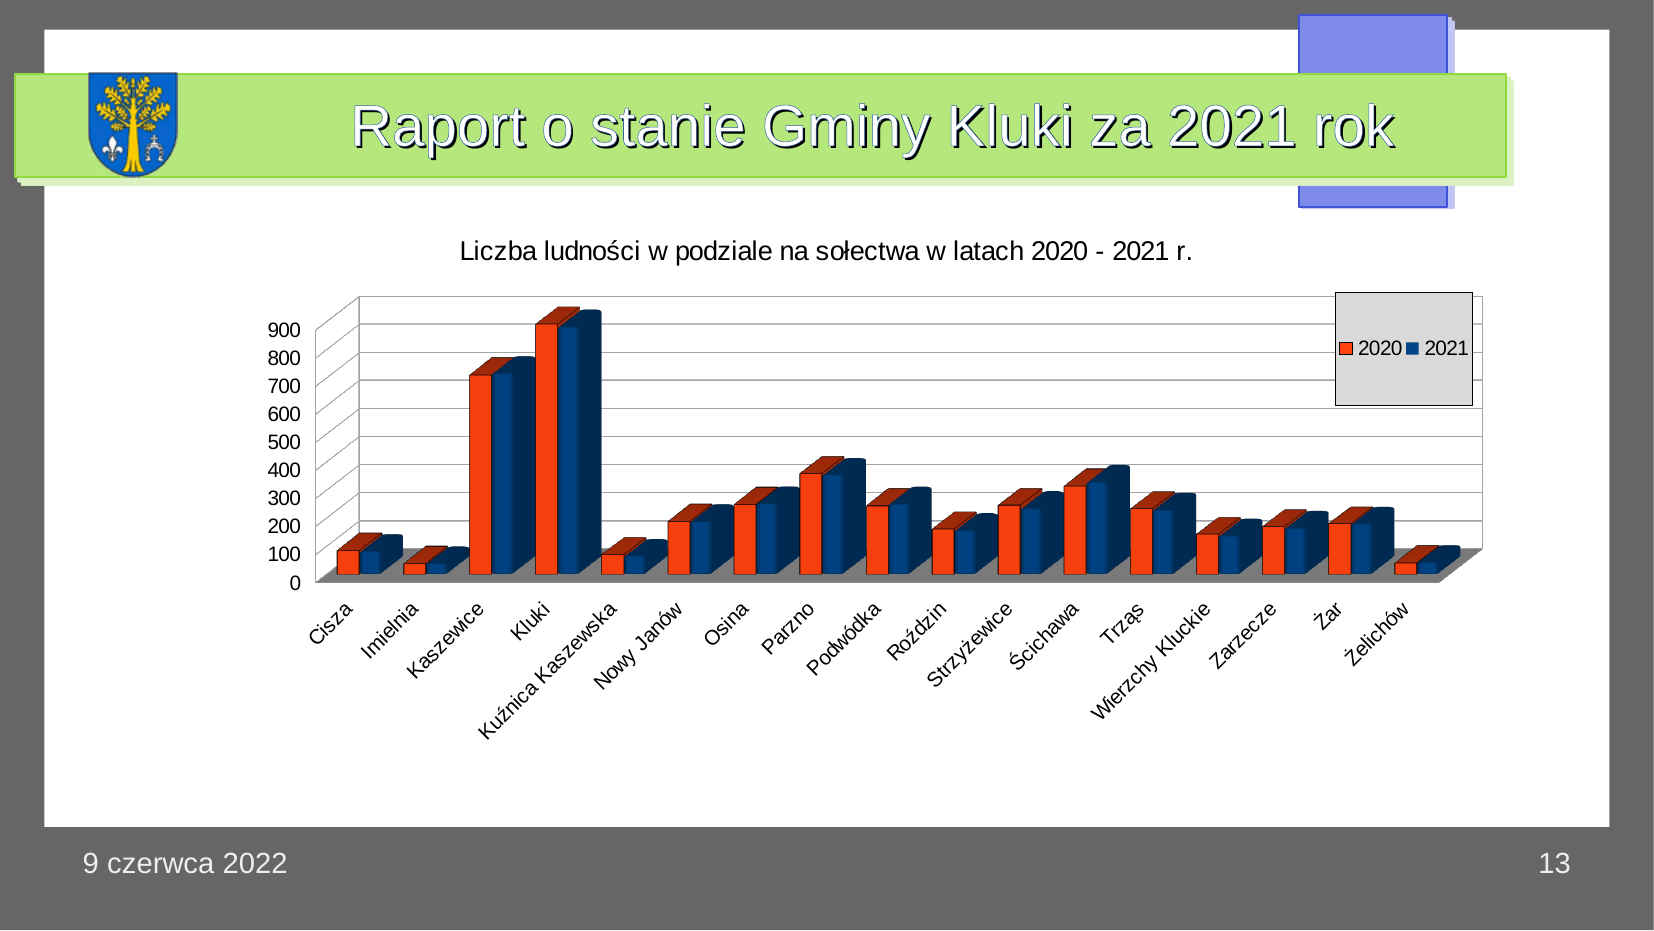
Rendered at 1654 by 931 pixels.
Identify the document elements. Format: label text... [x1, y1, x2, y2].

title Raport o stanie Gminy Kluki za 2021 rok [236, 73, 1654, 178]
chart [142, 209, 1511, 798]
picture [88, 72, 178, 178]
